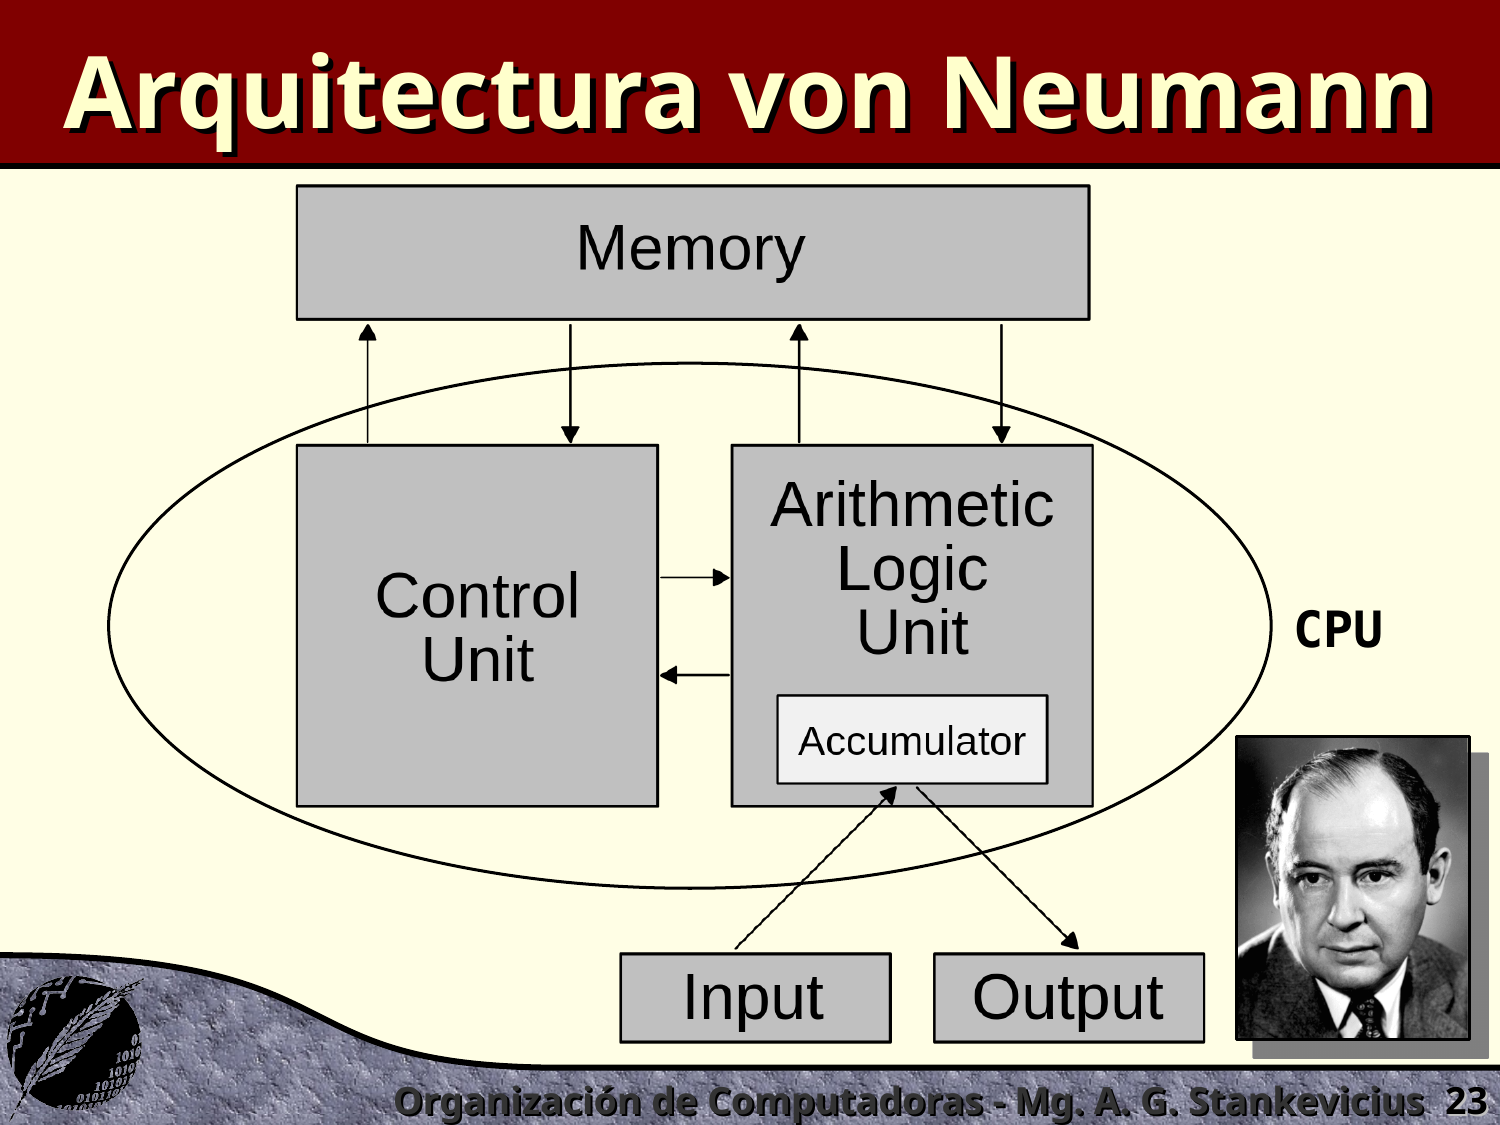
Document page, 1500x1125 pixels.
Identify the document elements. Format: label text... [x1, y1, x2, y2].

picture [1237, 738, 1468, 1039]
picture [1058, 1100, 1065, 1110]
picture [0, 159, 1500, 1125]
title Arquitectura von Neumann [15, 5, 1485, 160]
picture [448, 1100, 455, 1110]
text_box CPU [1278, 594, 1415, 668]
picture [802, 1100, 806, 1110]
